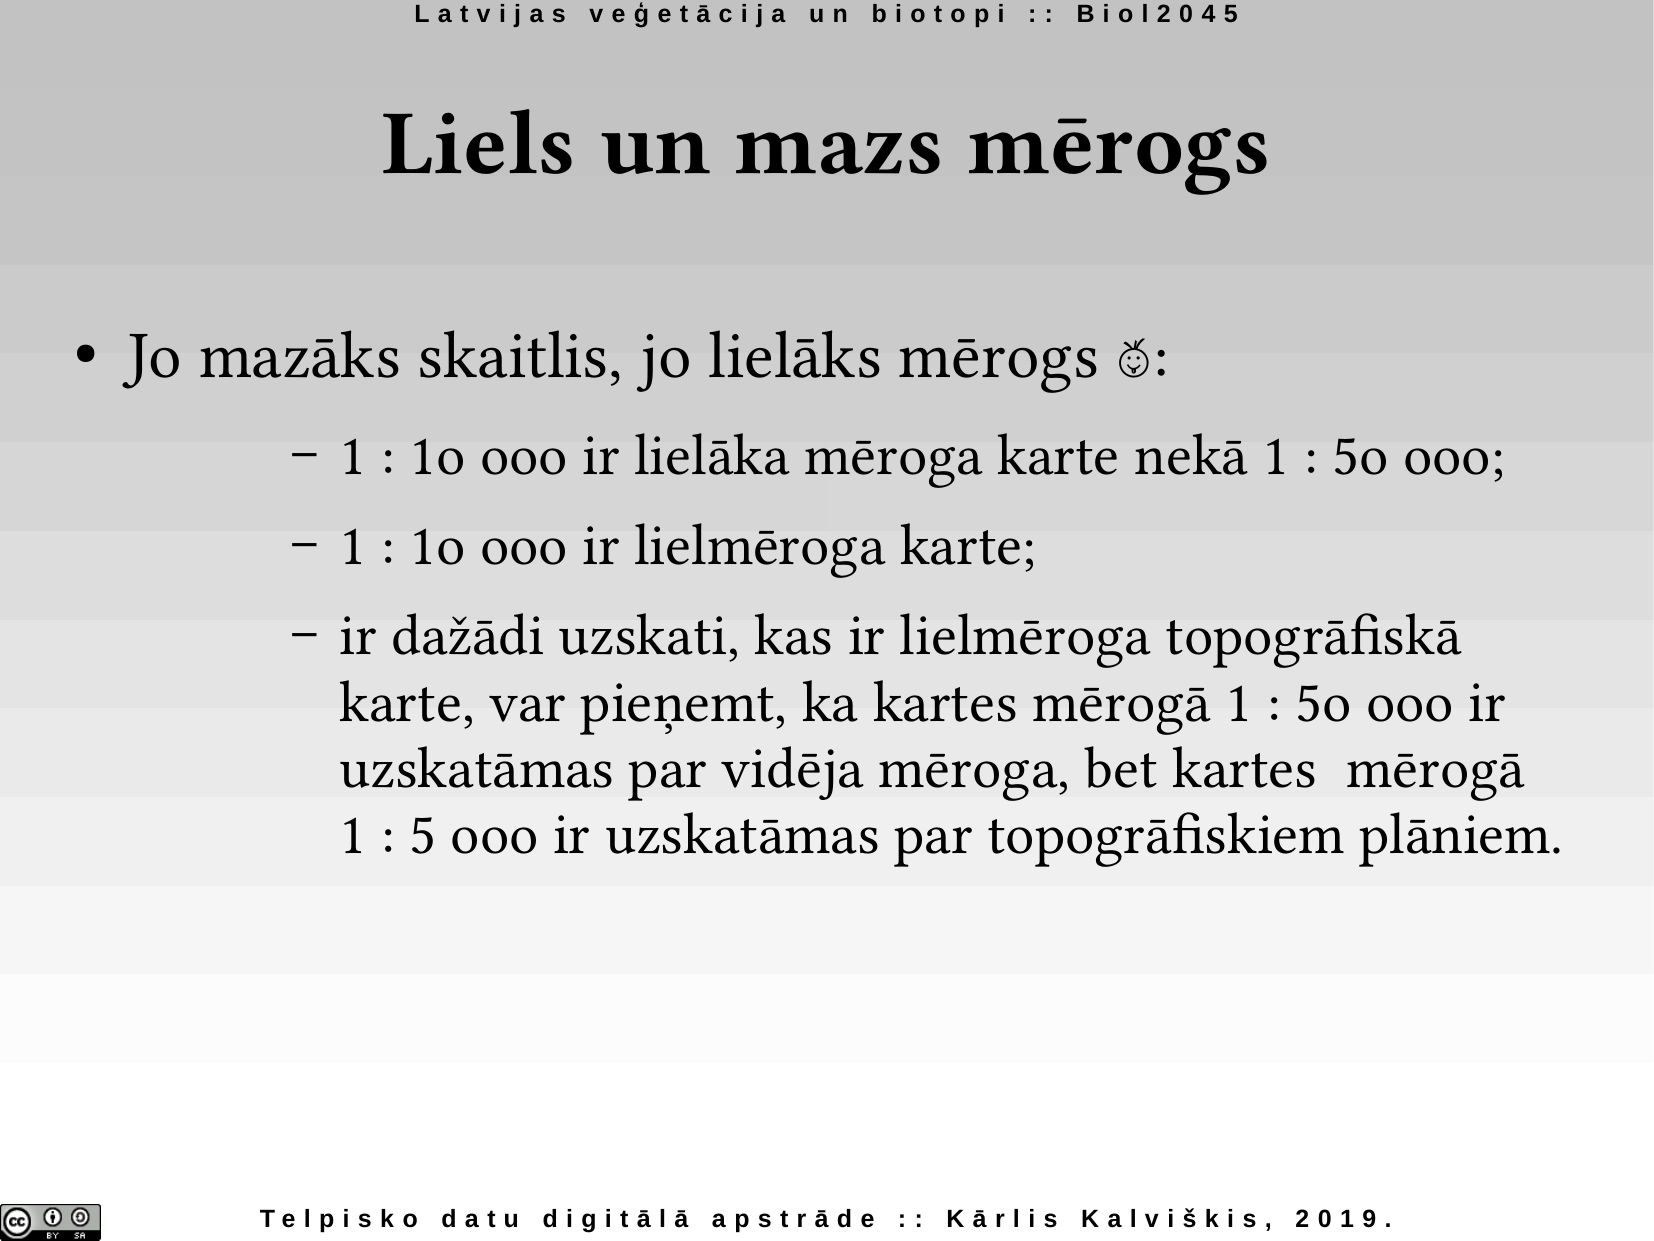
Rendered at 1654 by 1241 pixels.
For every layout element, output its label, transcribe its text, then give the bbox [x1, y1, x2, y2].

title Liels un mazs mērogs [0, 1, 1654, 287]
list Jo mazāks skaitlis, jo lielāks mērogs ☺: 1 : 1o ooo ir lielāka mēroga karte nekā 1 : 5o ooo; 1 : 1o ooo ir lielmēroga karte; ir dažādi uzskati, kas ir lielmēroga topogrāfiskā karte, var pieņemt, ka kartes mērogā 1 : 5o ooo ir uzskatāmas par vidēja mēroga, bet kartes mērogā 1 : 5 ooo ir uzskatāmas par topogrāfiskiem plāniem. [56, 317, 1600, 1175]
picture [0, 287, 1654, 1241]
